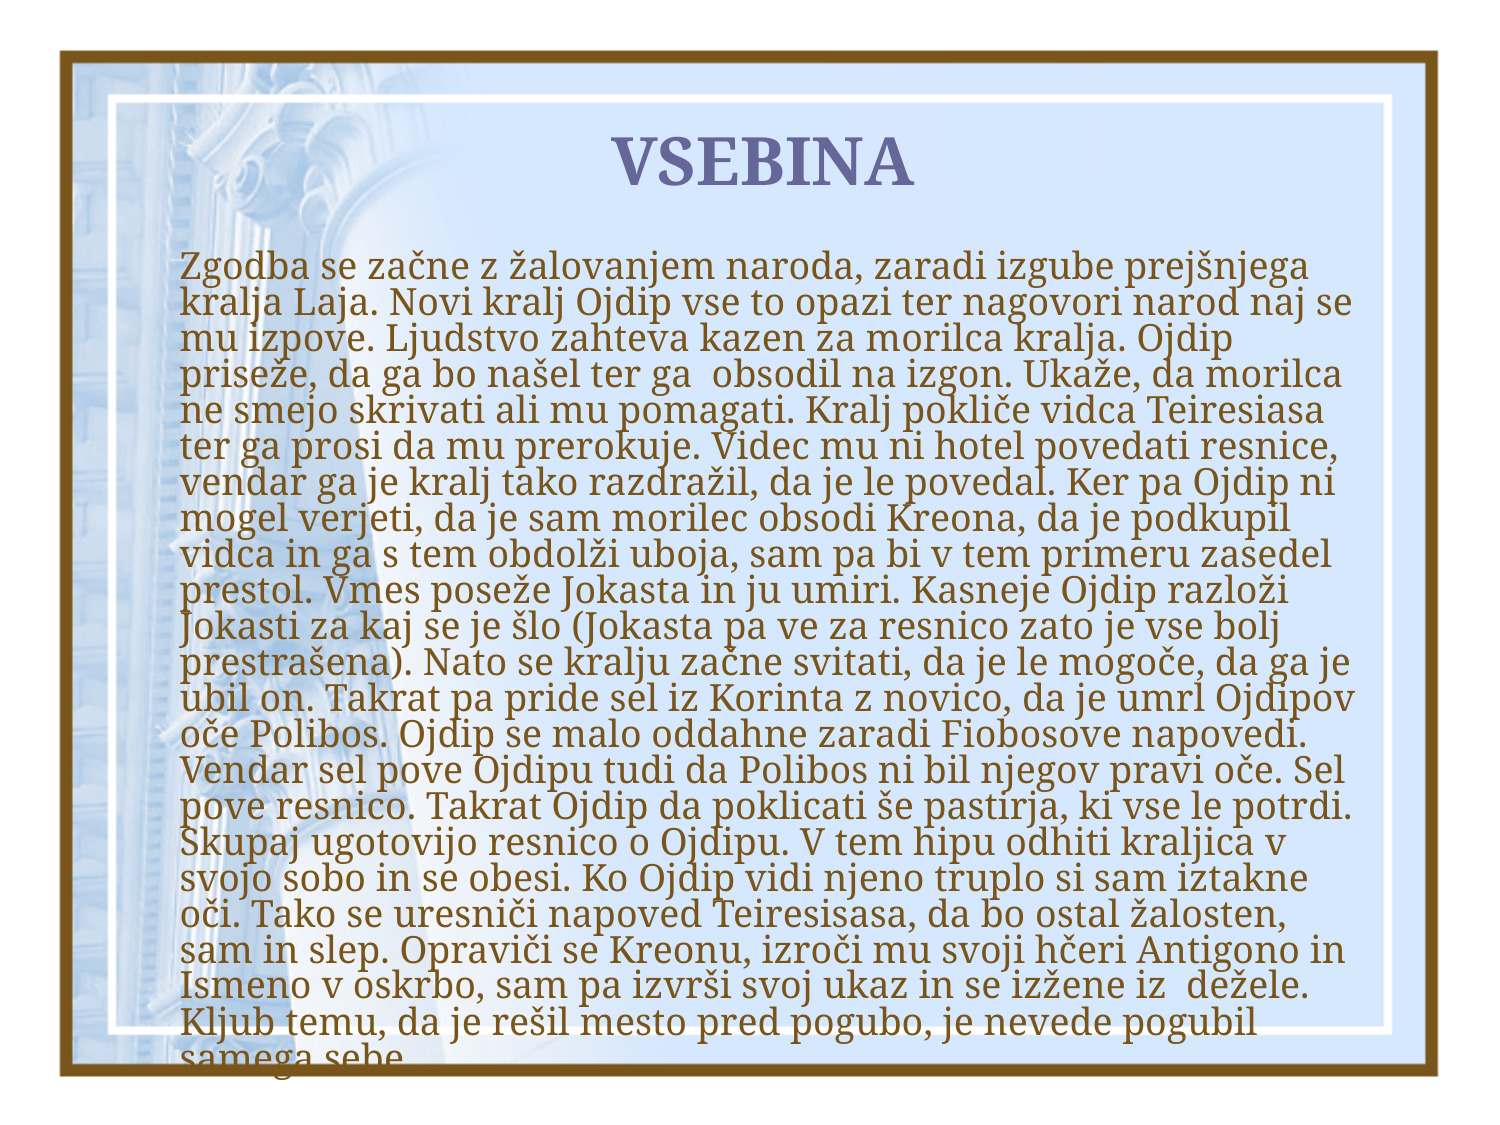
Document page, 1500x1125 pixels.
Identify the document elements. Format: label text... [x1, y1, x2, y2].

picture [0, 0, 1500, 1125]
list Zgodba se začne z žalovanjem naroda, zaradi izgube prejšnjega kralja Laja. Novi kralj Ojdip vse to opazi ter nagovori narod naj se mu izpove. Ljudstvo zahteva kazen za morilca kralja. Ojdip priseže, da ga bo našel ter ga obsodil na izgon. Ukaže, da morilca ne smejo skrivati ali mu pomagati. Kralj pokliče vidca Teiresiasa ter ga prosi da mu prerokuje. Videc mu ni hotel povedati resnice, vendar ga je kralj tako razdražil, da je le povedal. Ker pa Ojdip ni mogel verjeti, da je sam morilec obsodi Kreona, da je podkupil vidca in ga s tem obdolži uboja, sam pa bi v tem primeru zasedel prestol. Vmes poseže Jokasta in ju umiri. Kasneje Ojdip razloži Jokasti za kaj se je šlo (Jokasta pa ve za resnico zato je vse bolj prestrašena). Nato se kralju začne svitati, da je le mogoče, da ga je ubil on. Takrat pa pride sel iz Korinta z novico, da je umrl Ojdipov oče Polibos. Ojdip se malo oddahne zaradi Fiobosove napovedi. Vendar sel pove Ojdipu tudi da Polibos ni bil njegov pravi oče. Sel pove resnico. Takrat Ojdip da poklicati še pastirja, ki vse le potrdi. Skupaj ugotovijo resnico o Ojdipu. V tem hipu odhiti kraljica v svojo sobo in se obesi. Ko Ojdip vidi njeno truplo si sam iztakne oči. Tako se uresniči napoved Teiresisasa, da bo ostal žalosten, sam in slep. Opraviči se Kreonu, izroči mu svoji hčeri Antigono in Ismeno v oskrbo, sam pa izvrši svoj ukaz in se izžene iz dežele. Kljub temu, da je rešil mesto pred pogubo, je nevede pogubil samega sebe. [135, 243, 1376, 1024]
title VSEBINA [312, 78, 1213, 240]
